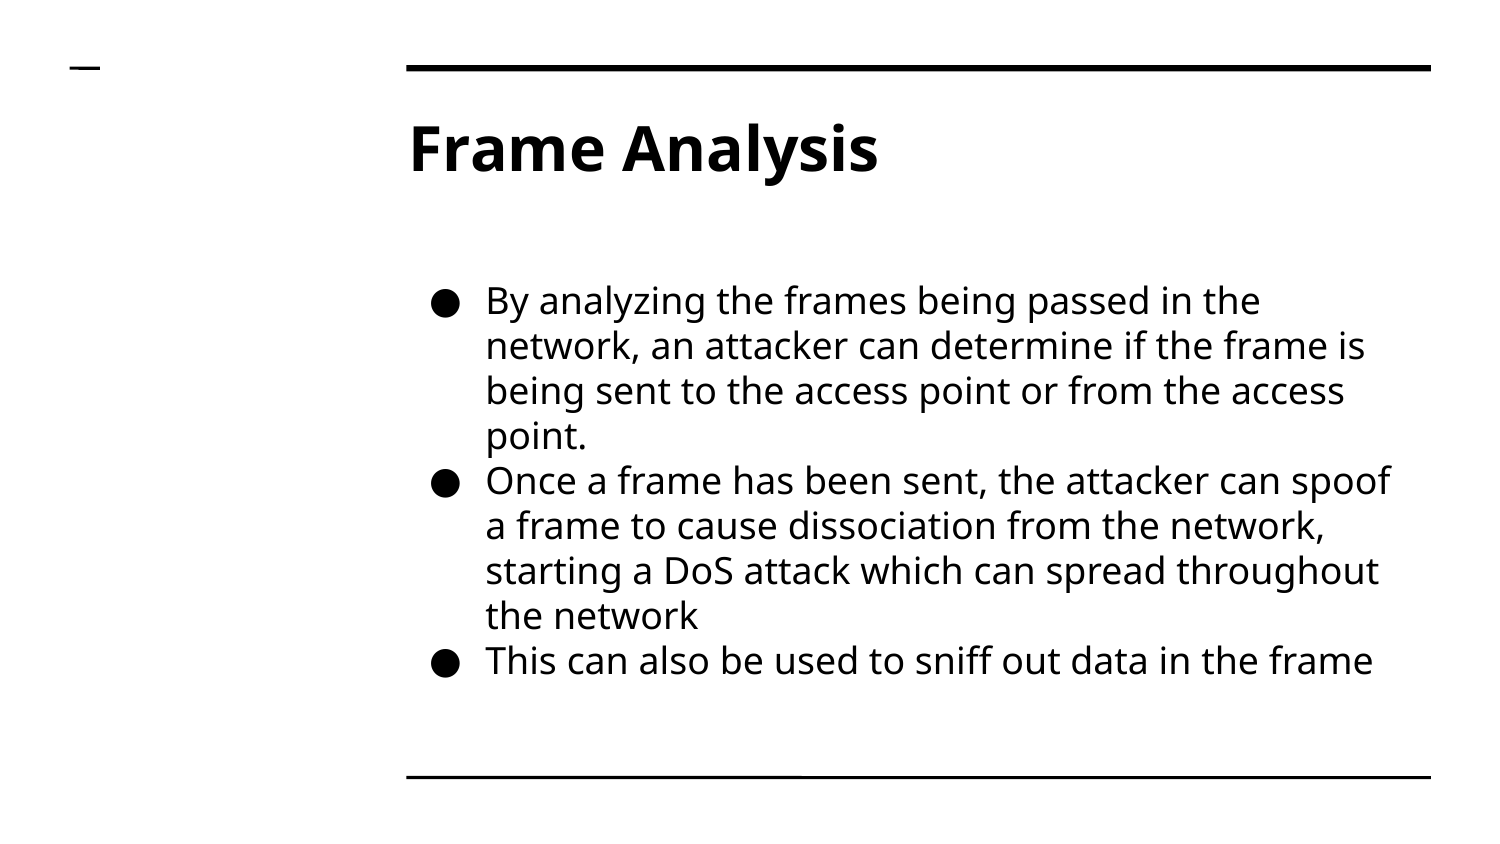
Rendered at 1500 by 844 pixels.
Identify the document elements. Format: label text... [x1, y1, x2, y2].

title Frame Analysis [393, 94, 1431, 199]
list By analyzing the frames being passed in the network, an attacker can determine if the frame is being sent to the access point or from the access point. Once a frame has been sent, the attacker can spoof a frame to cause dissociation from the network, starting a DoS attack which can spread throughout the network This can also be used to sniff out data in the frame [395, 261, 1433, 755]
